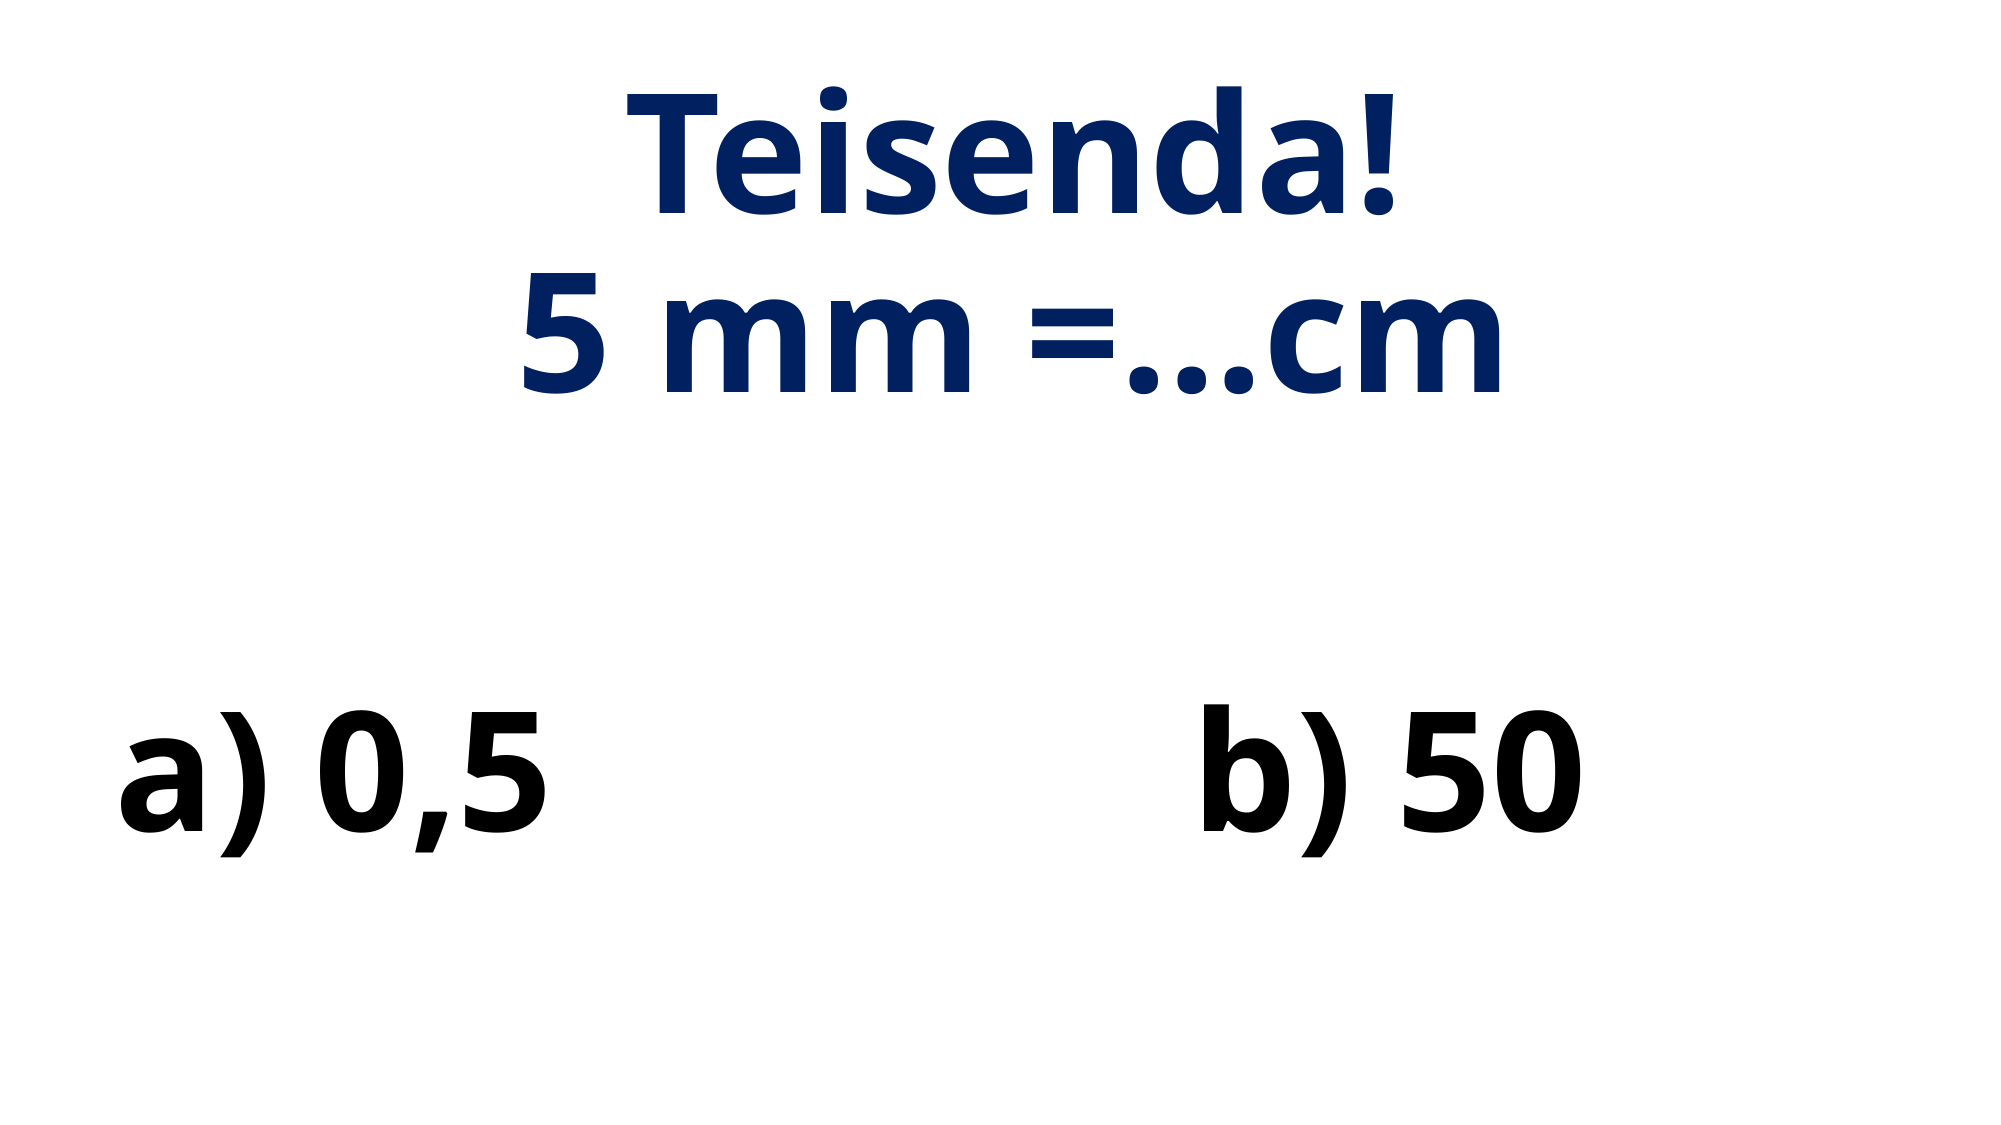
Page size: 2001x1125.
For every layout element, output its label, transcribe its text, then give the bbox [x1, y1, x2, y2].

title Teisenda! 5 mm =...cm [46, 59, 1983, 416]
text_box a) 0,5 [94, 589, 869, 946]
text_box b) 50 [998, 589, 1856, 946]
